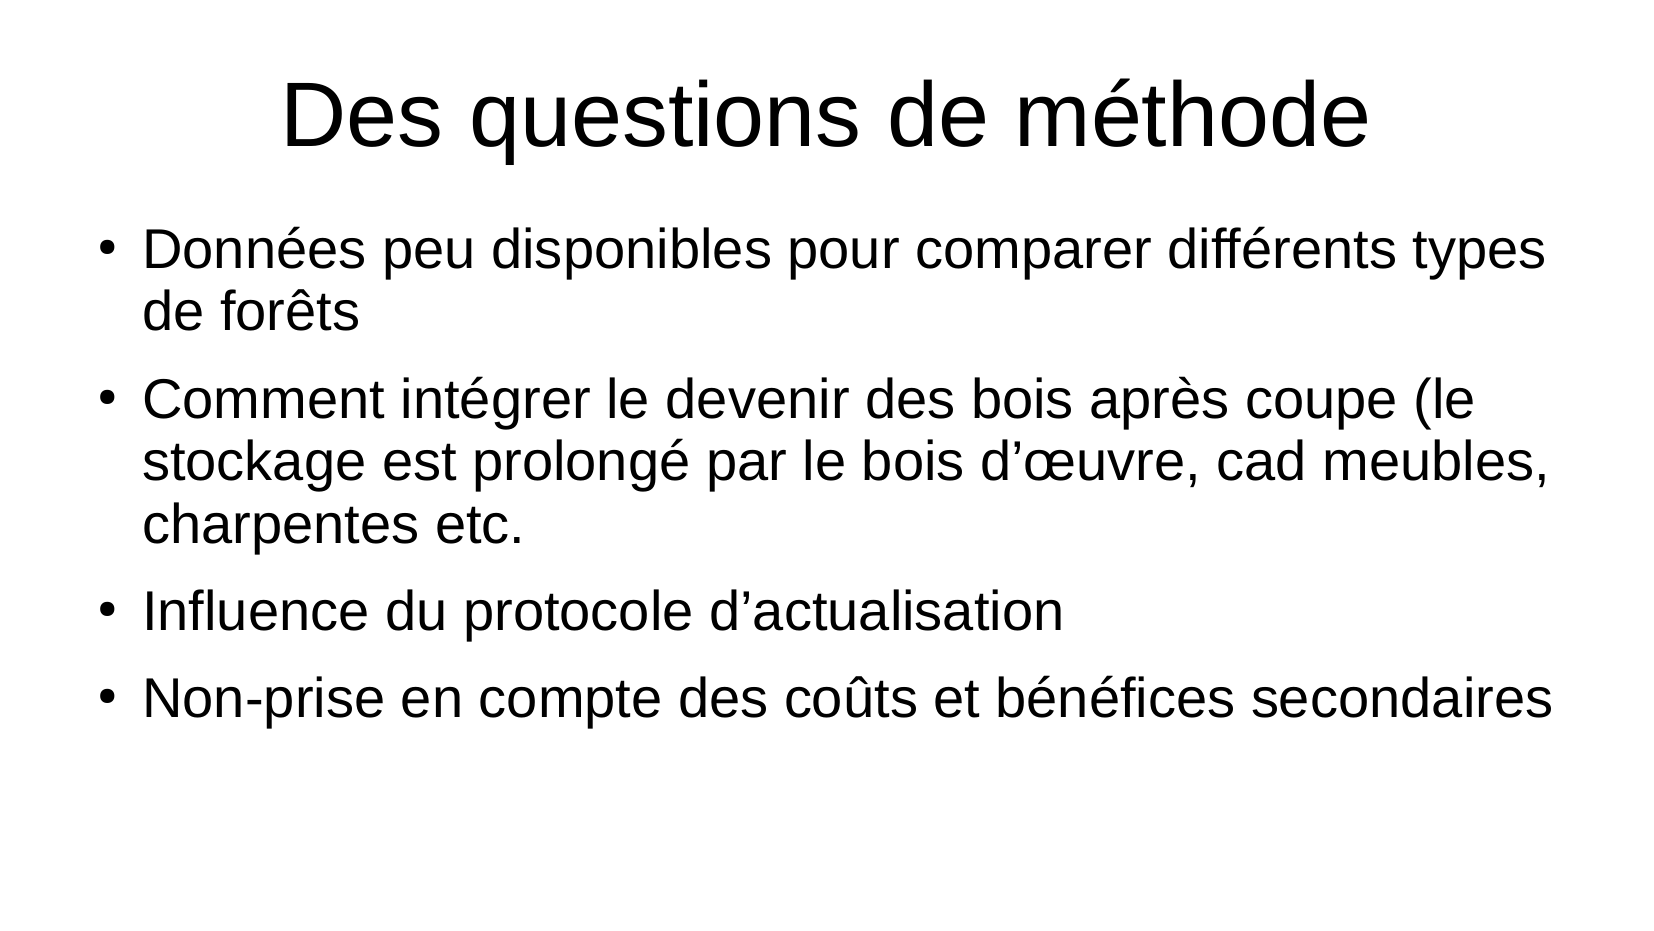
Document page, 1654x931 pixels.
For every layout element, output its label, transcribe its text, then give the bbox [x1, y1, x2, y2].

title Des questions de méthode [82, 37, 1571, 193]
list Données peu disponibles pour comparer différents types de forêts Comment intégrer le devenir des bois après coupe (le stockage est prolongé par le bois d’œuvre, cad meubles, charpentes etc. Influence du protocole d’actualisation Non-prise en compte des coûts et bénéfices secondaires [82, 217, 1571, 758]
